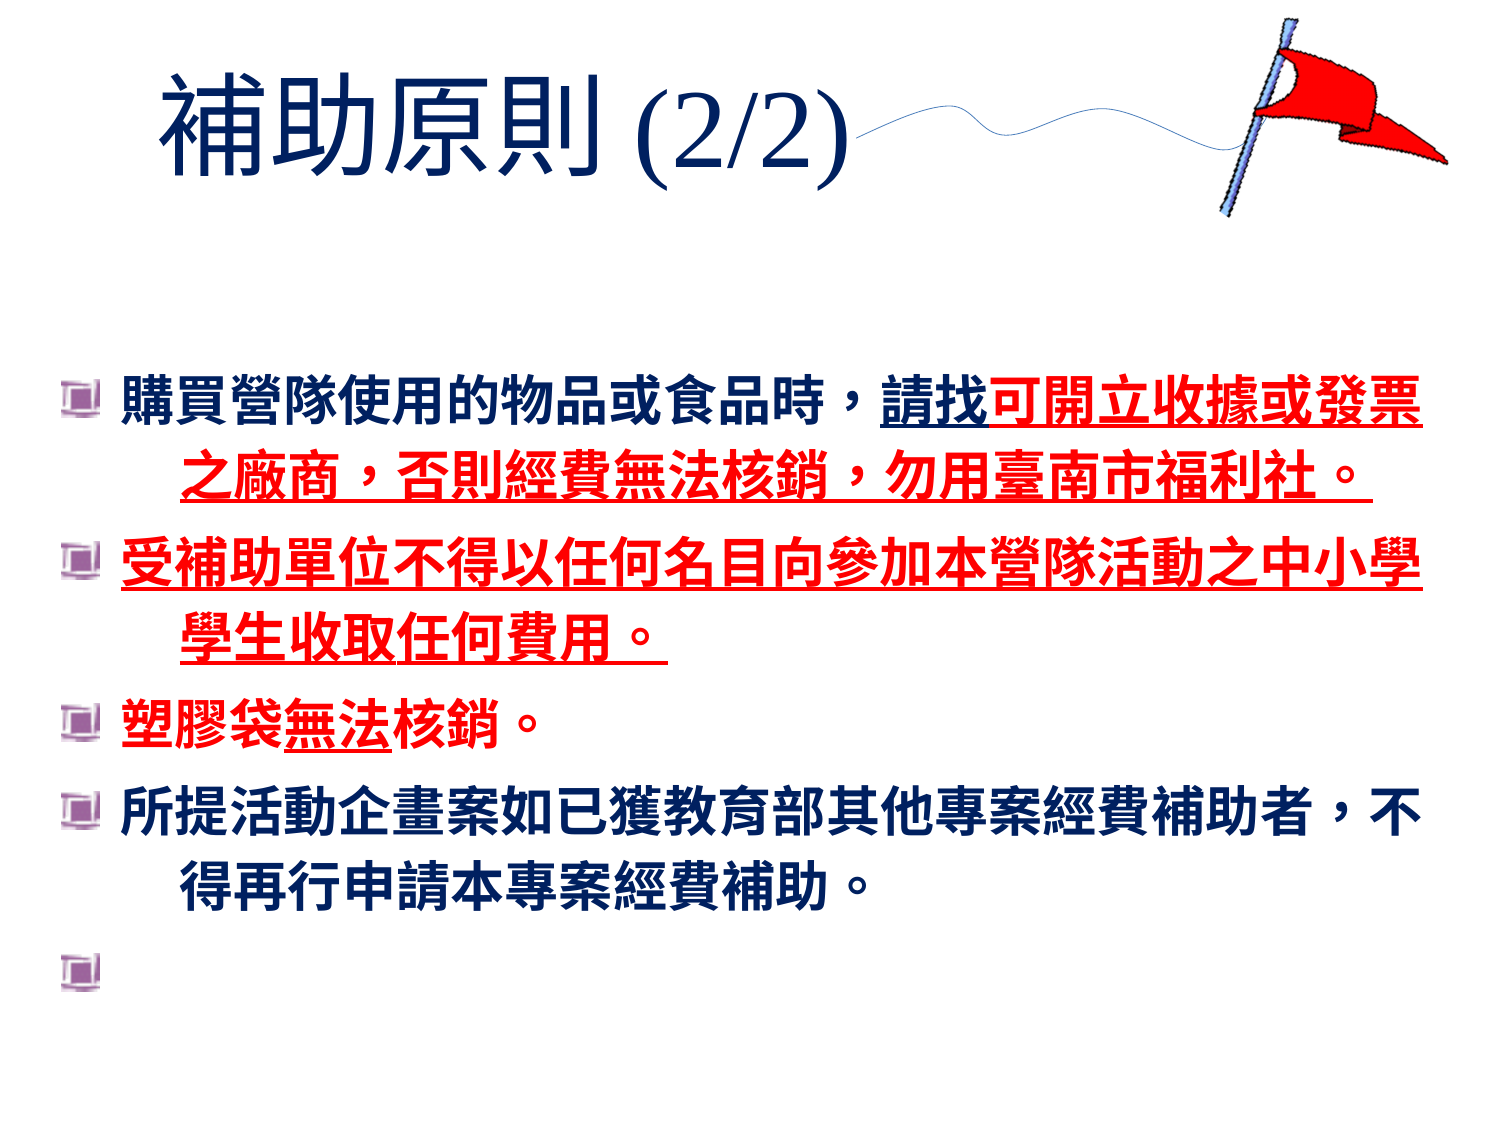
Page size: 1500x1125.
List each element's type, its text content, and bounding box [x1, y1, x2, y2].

list 購買營隊使用的物品或食品時，請找可開立收據或發票之廠商，否則經費無法核銷，勿用臺南市福利社。 受補助單位不得以任何名目向參加本營隊活動之中小學學生收取任何費用。 塑膠袋無法核銷。 所提活動企畫案如已獲教育部其他專案經費補助者，不得再行申請本專案經費補助。 [46, 271, 1483, 1071]
picture [1172, 11, 1469, 304]
text_box 補助原則(2/2) [130, 23, 880, 223]
